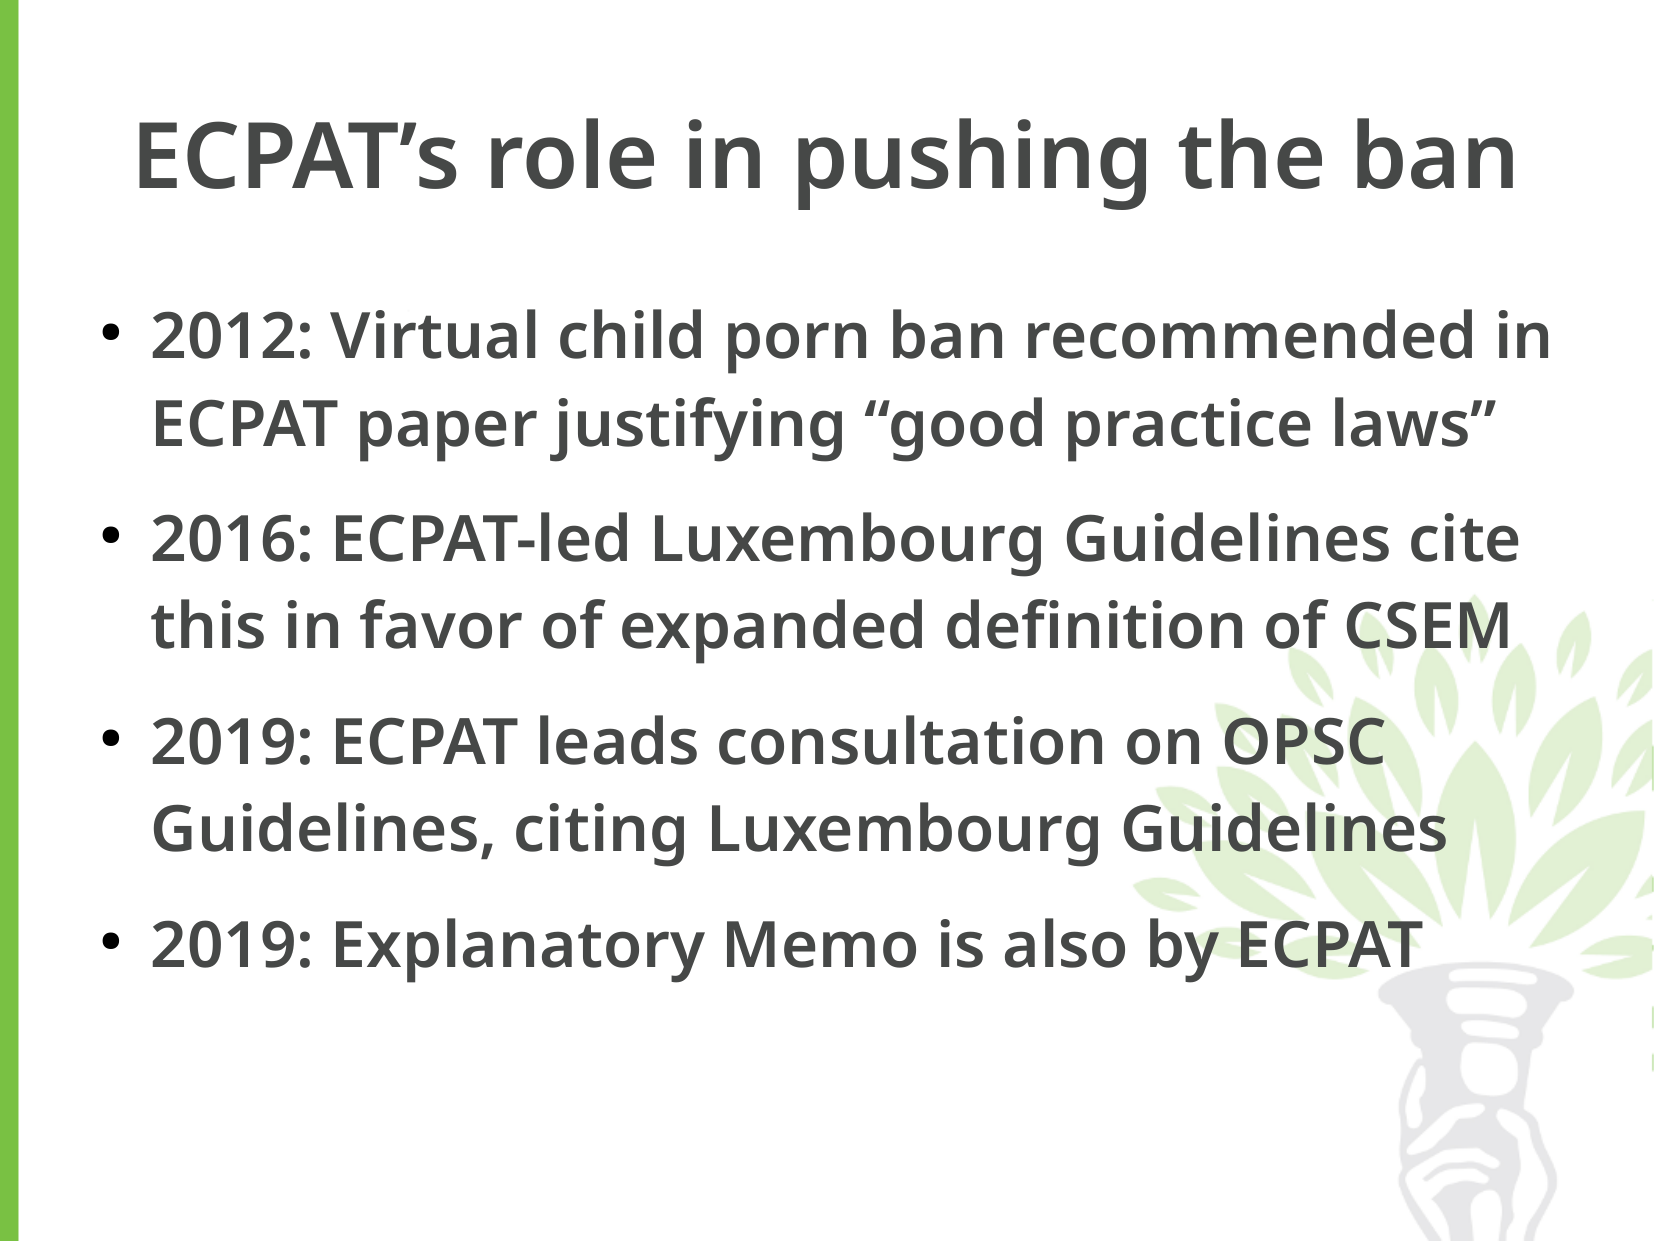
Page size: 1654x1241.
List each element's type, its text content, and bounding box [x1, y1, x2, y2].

title ECPAT’s role in pushing the ban [82, 49, 1571, 257]
picture [0, 0, 1654, 1241]
list 2012: Virtual child porn ban recommended in ECPAT paper justifying “good practice laws” 2016: ECPAT-led Luxembourg Guidelines cite this in favor of expanded definition of CSEM 2019: ECPAT leads consultation on OPSC Guidelines, citing Luxembourg Guidelines 2019: Explanatory Memo is also by ECPAT [82, 290, 1571, 1010]
